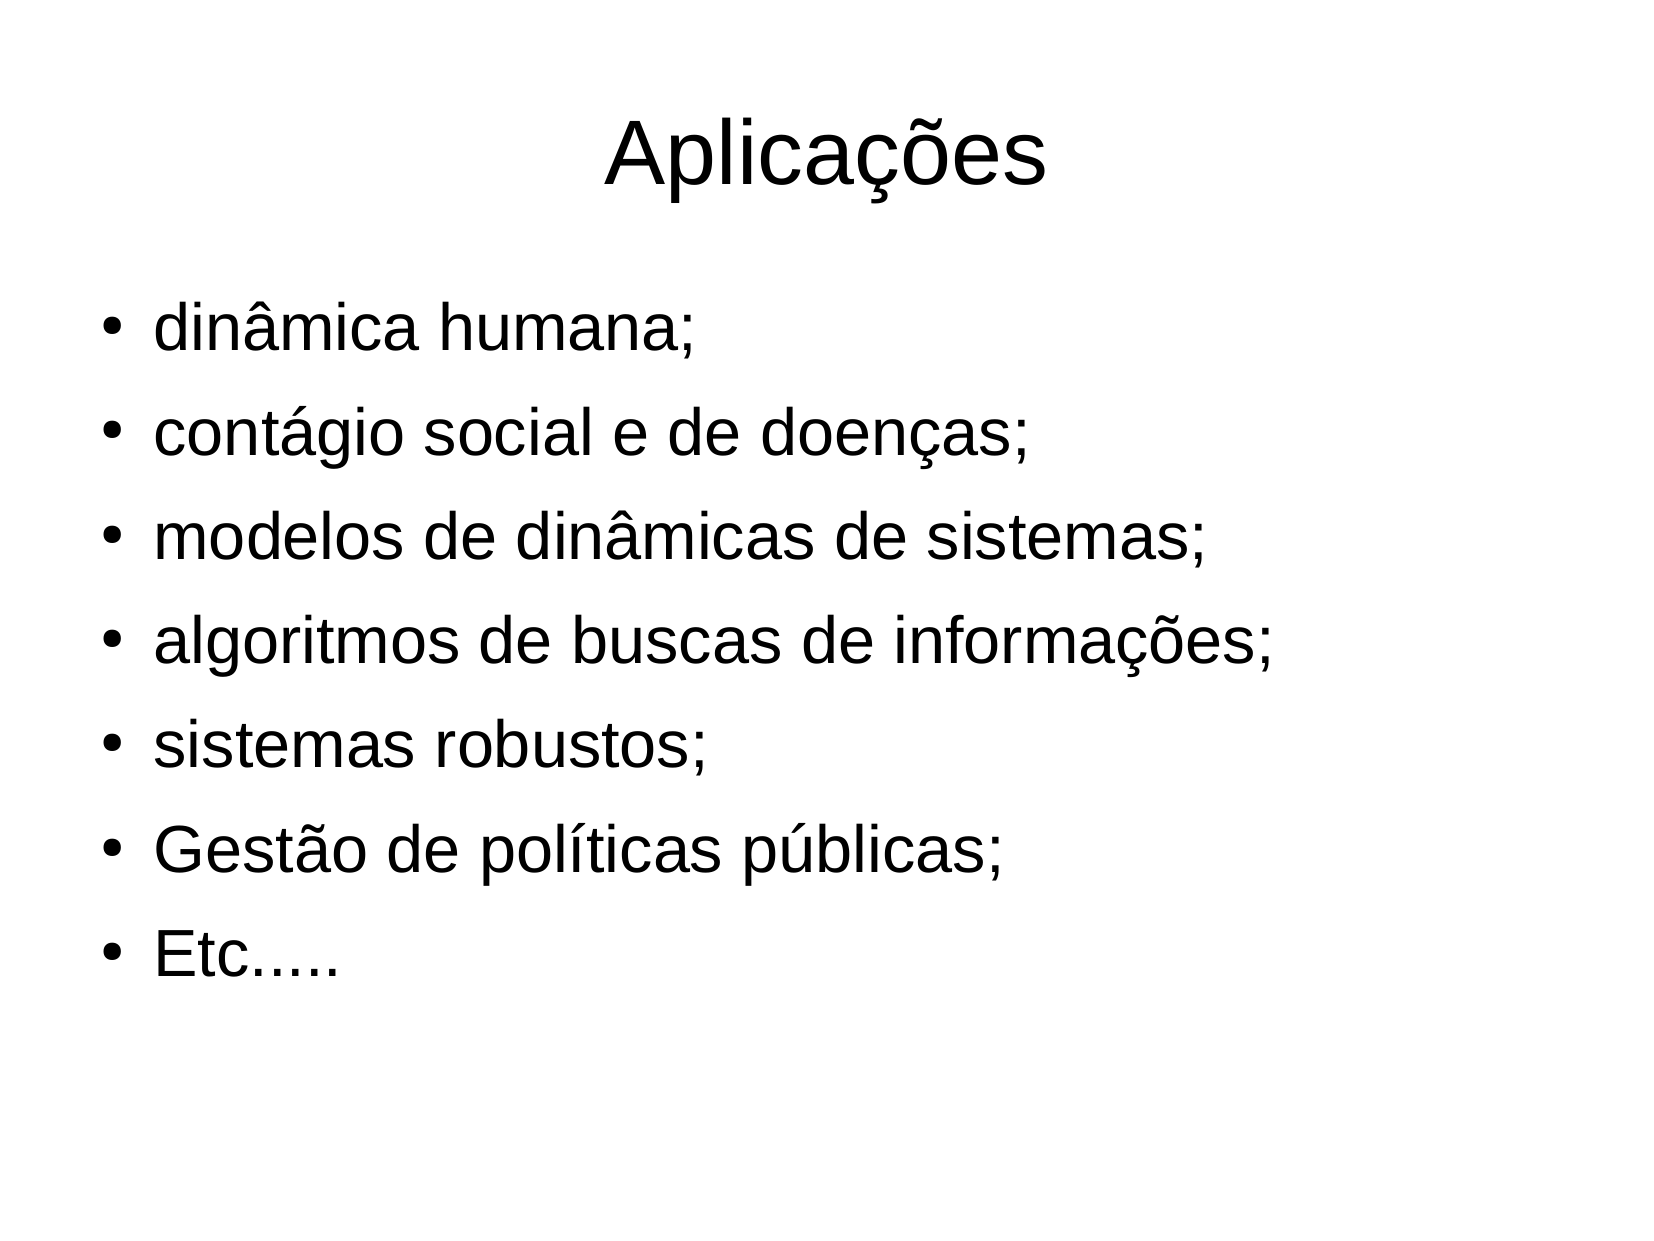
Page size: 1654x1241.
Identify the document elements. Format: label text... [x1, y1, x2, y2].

list dinâmica humana; contágio social e de doenças; modelos de dinâmicas de sistemas; algoritmos de buscas de informações; sistemas robustos; Gestão de políticas públicas; Etc..... [82, 290, 1538, 1010]
title Aplicações [82, 49, 1571, 257]
